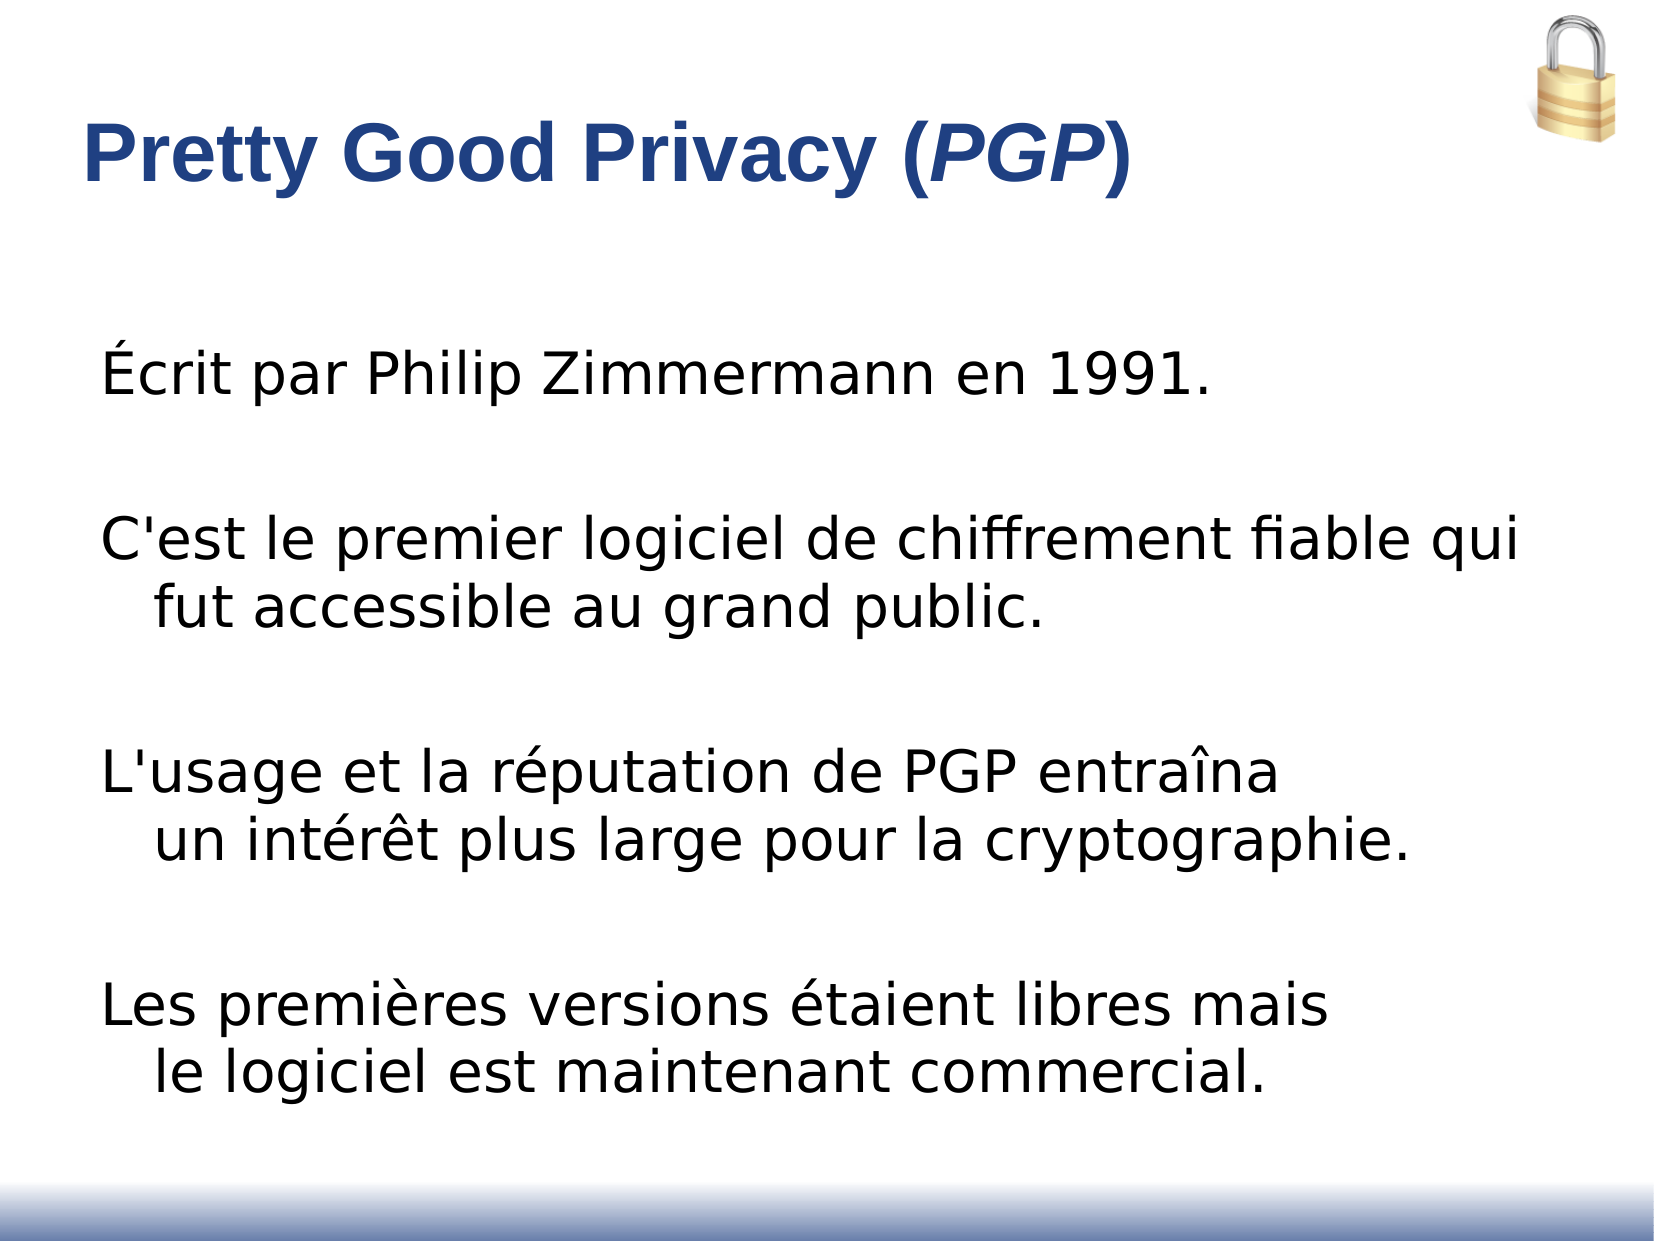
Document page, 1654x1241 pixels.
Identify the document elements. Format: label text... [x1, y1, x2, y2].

picture [1505, 11, 1642, 148]
list Écrit par Philip Zimmermann en 1991. C'est le premier logiciel de chiffrement fiable qui fut accessible au grand public. L'usage et la réputation de PGP entraîna un intérêt plus large pour la cryptographie. Les premières versions étaient libres mais le logiciel est maintenant commercial. [82, 324, 1571, 1123]
title Pretty Good Privacy (PGP) [82, 56, 1571, 250]
